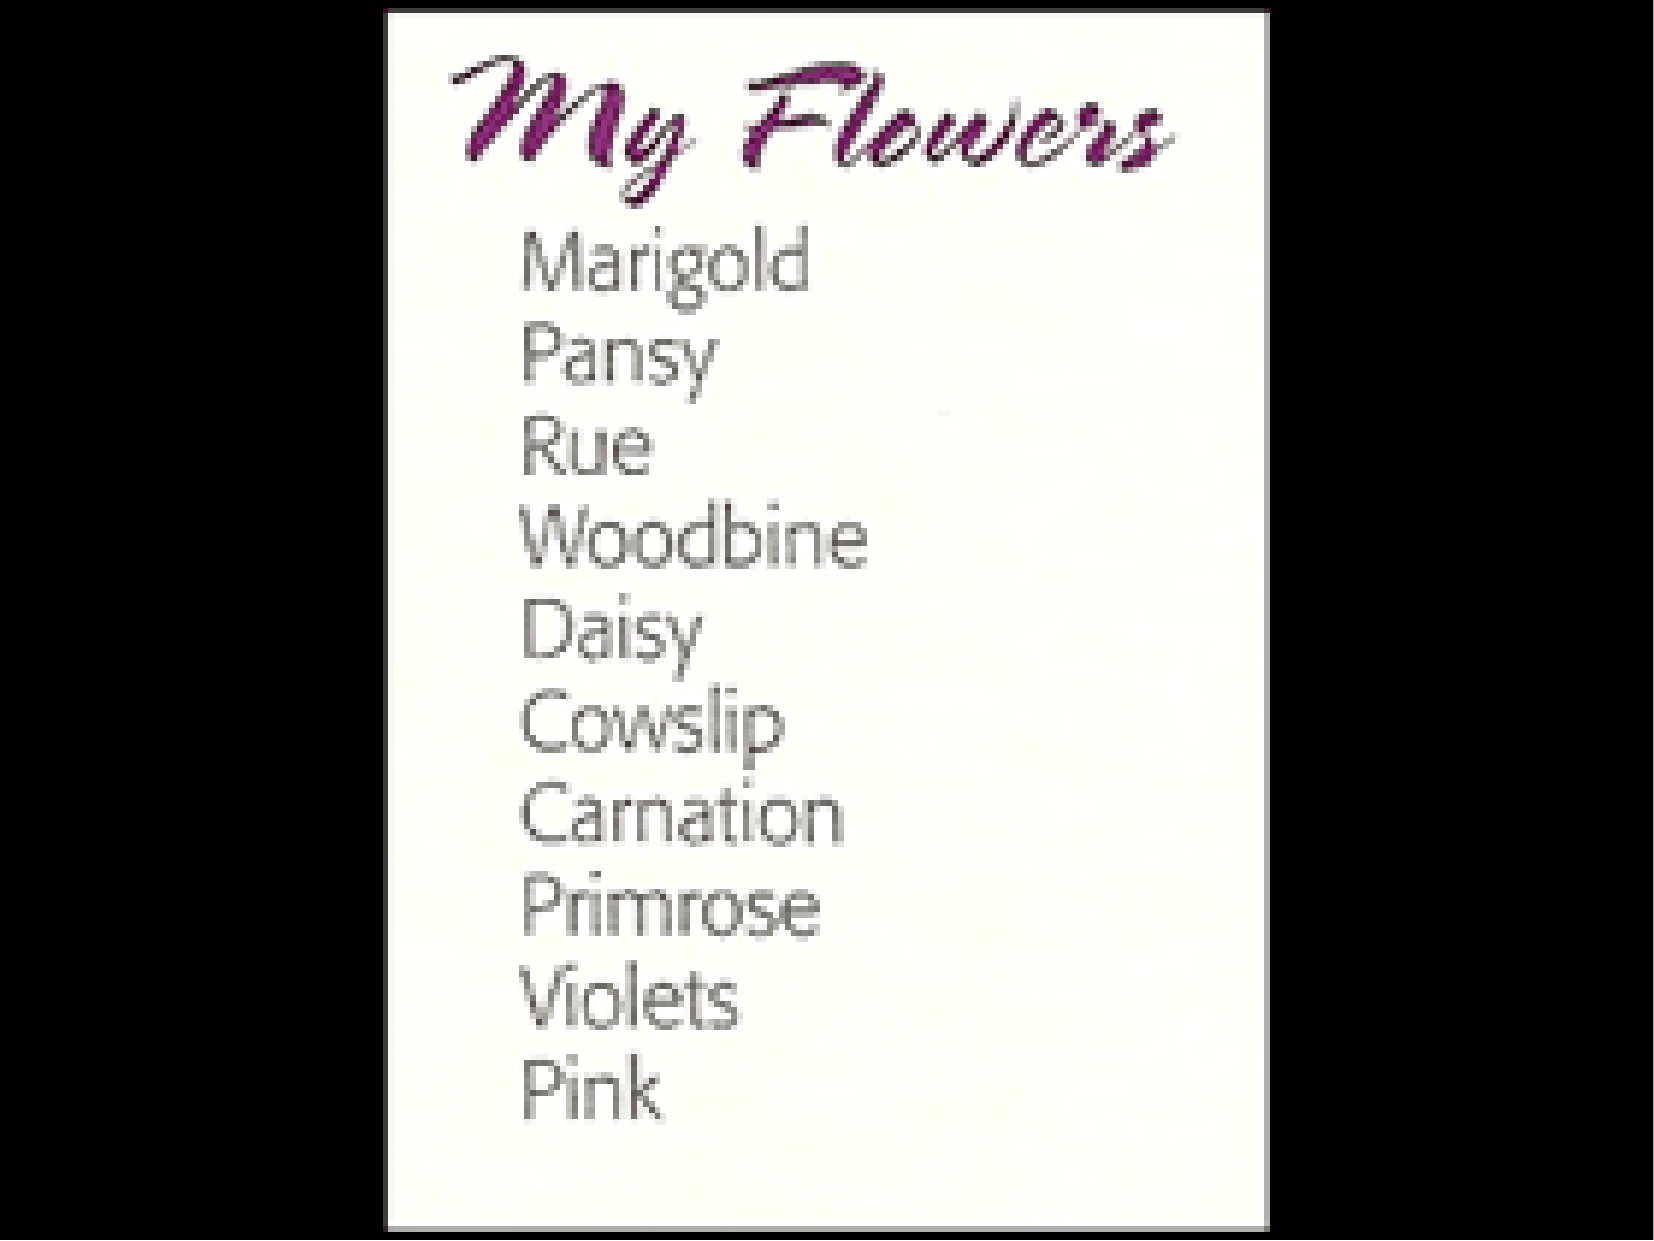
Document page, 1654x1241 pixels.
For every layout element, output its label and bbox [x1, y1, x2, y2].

picture [383, 8, 1270, 1232]
